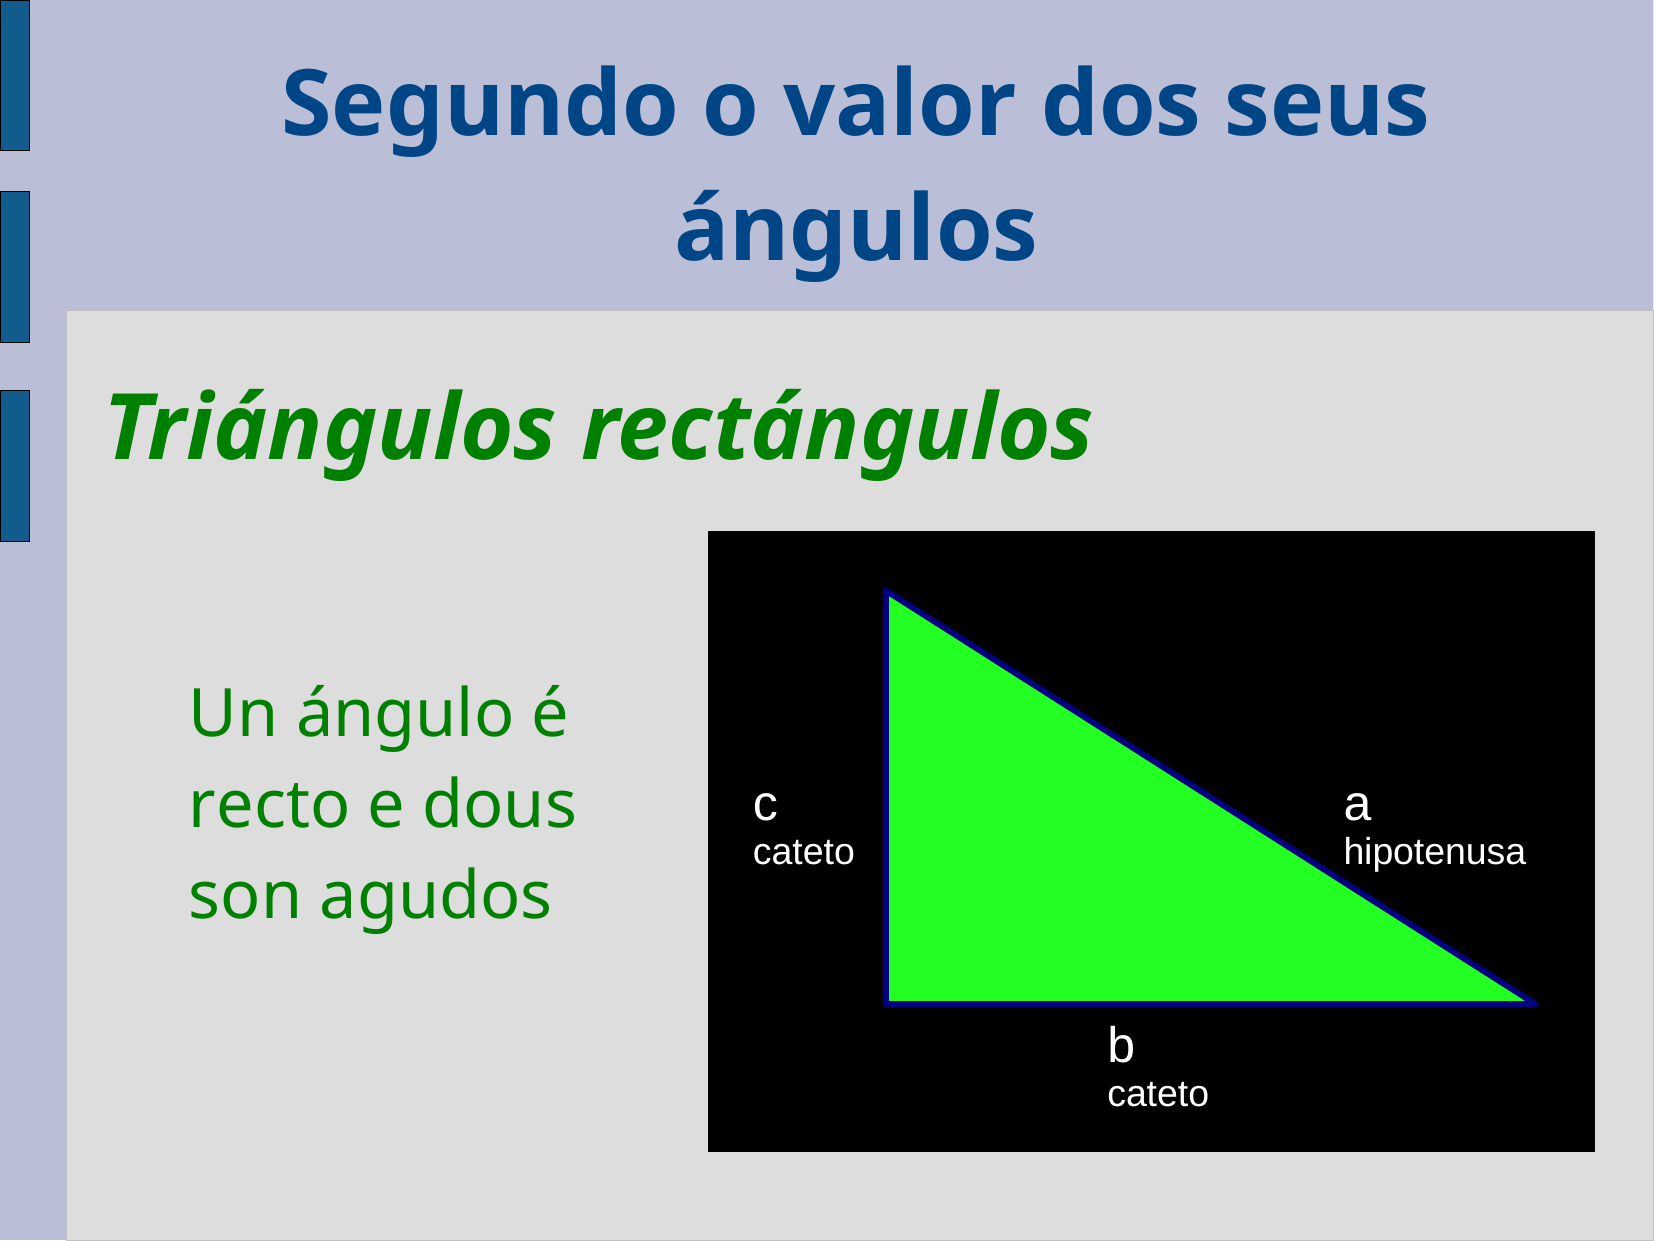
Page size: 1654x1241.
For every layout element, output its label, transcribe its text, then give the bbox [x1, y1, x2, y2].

title Segundo o valor dos seus ángulos [88, 59, 1625, 267]
text_box [708, 531, 1595, 1152]
text_box c cateto [738, 767, 885, 881]
text_box a hipotenusa [1328, 767, 1595, 881]
text_box Triángulos rectángulos [88, 354, 1182, 497]
text_box b cateto [1092, 1009, 1241, 1123]
list Un ángulo é recto e dous son agudos [118, 665, 680, 945]
